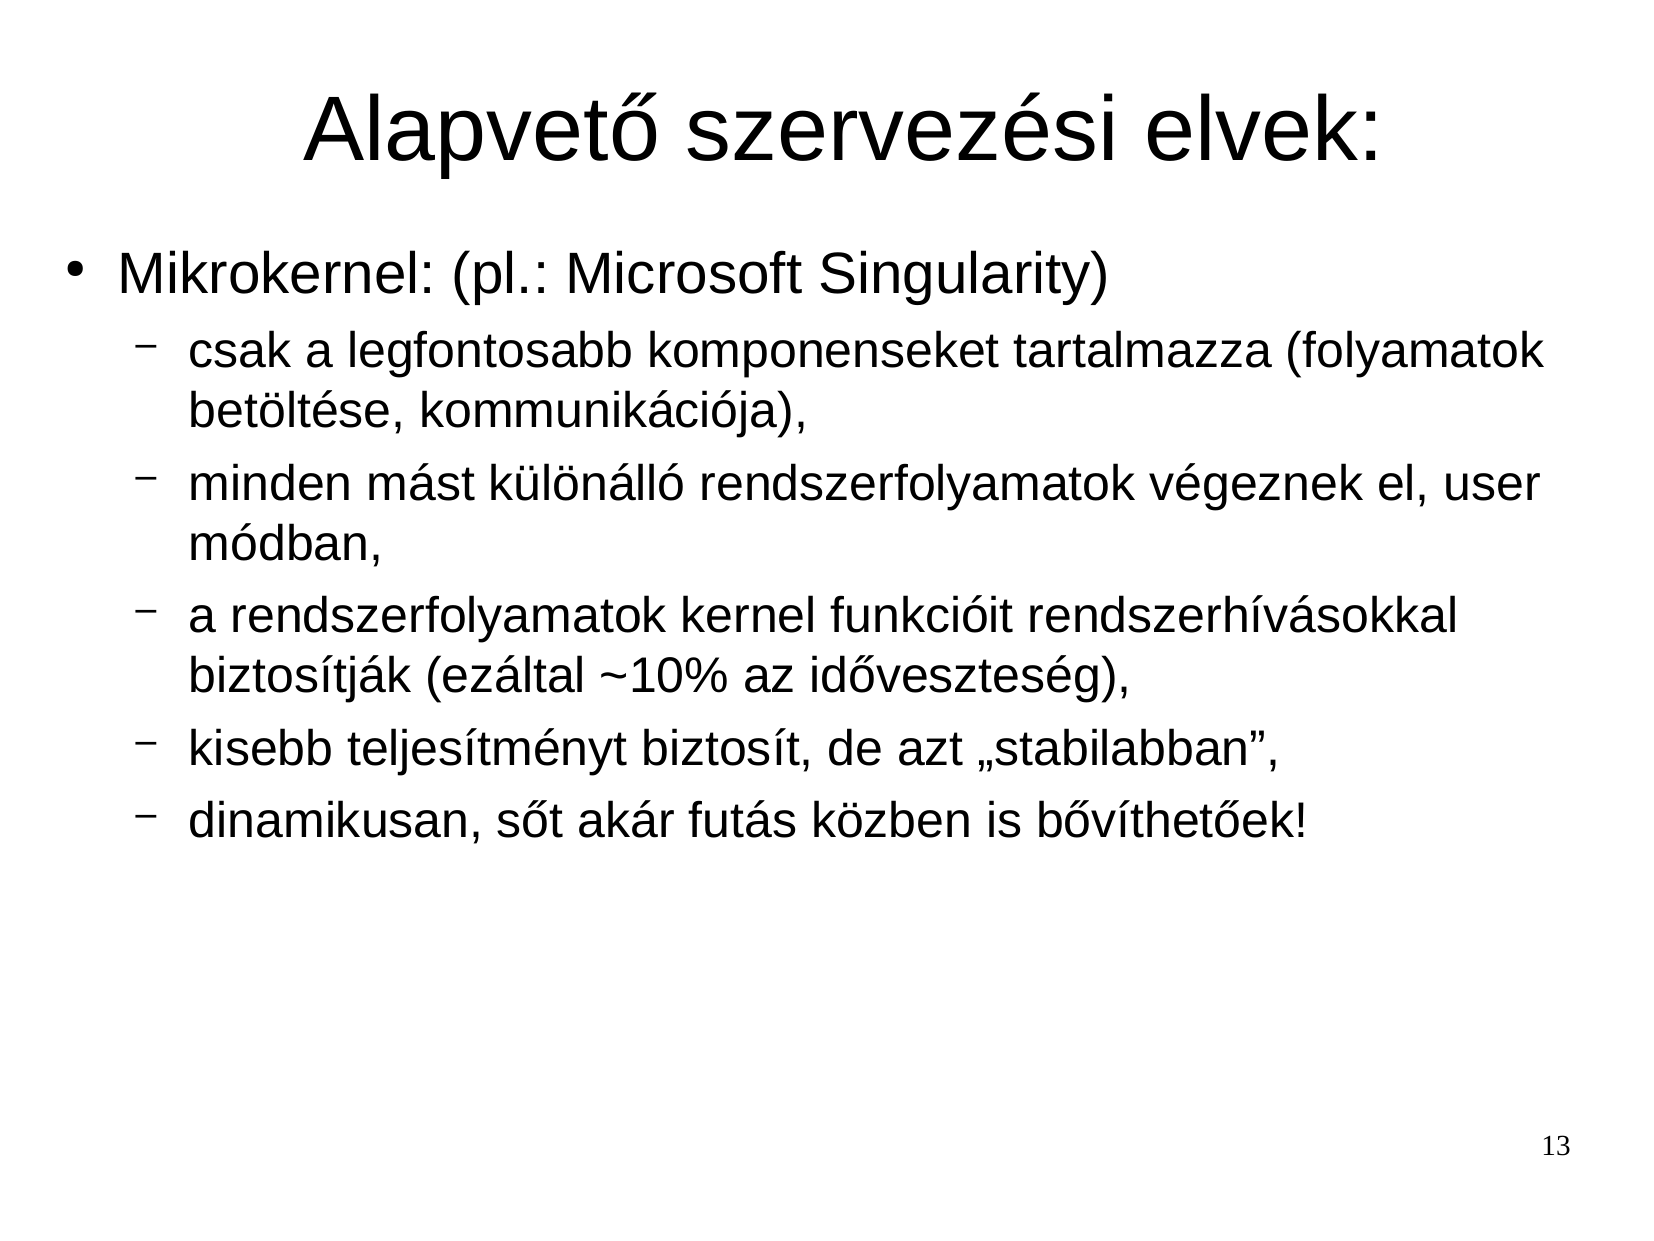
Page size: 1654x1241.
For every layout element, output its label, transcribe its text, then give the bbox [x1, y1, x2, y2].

title Alapvető szervezési elvek: [124, 20, 1530, 227]
list Mikrokernel: (pl.: Microsoft Singularity) csak a legfontosabb komponenseket tartalmazza (folyamatok betöltése, kommunikációja), minden mást különálló rendszerfolyamatok végeznek el, user módban, a rendszerfolyamatok kernel funkcióit rendszerhívásokkal biztosítják (ezáltal ~10% az időveszteség), kisebb teljesítményt biztosít, de azt „stabilabban”, dinamikusan, sőt akár futás közben is bővíthetőek! [32, 227, 1654, 1061]
